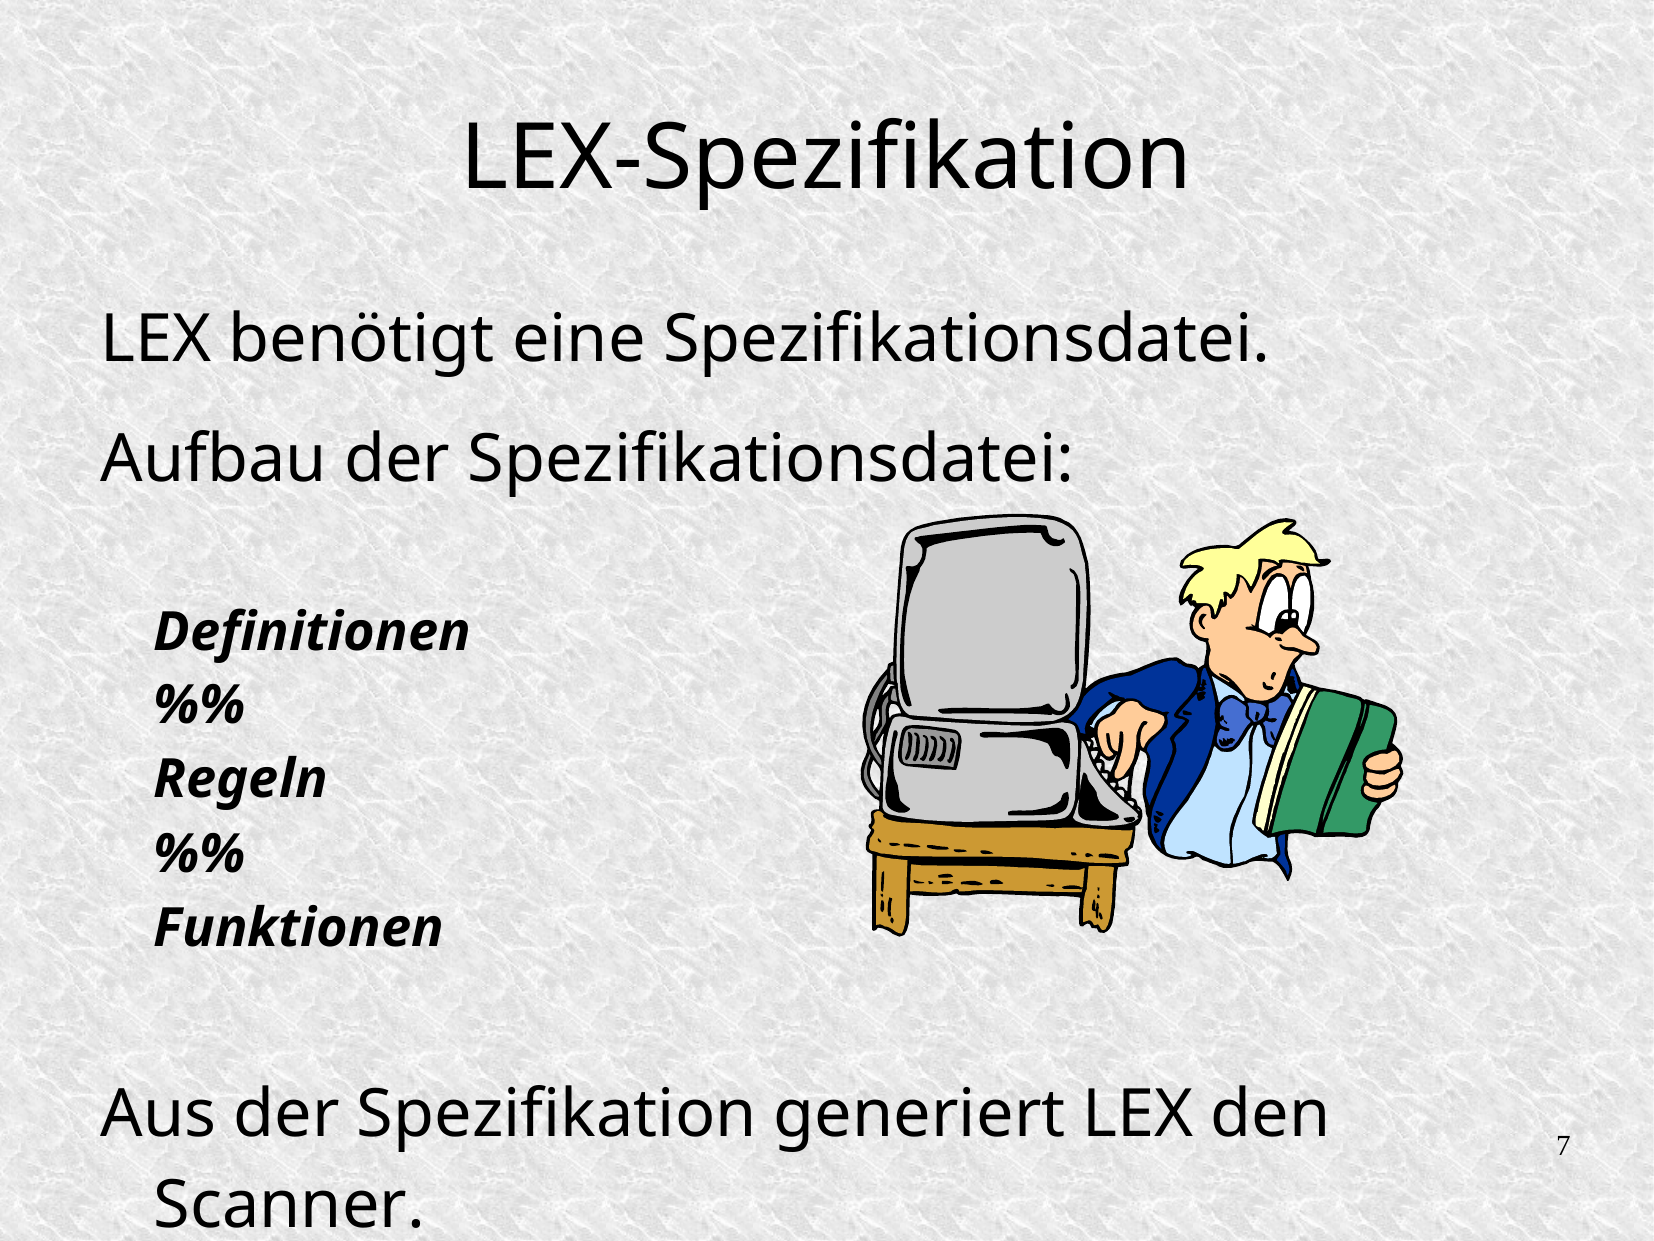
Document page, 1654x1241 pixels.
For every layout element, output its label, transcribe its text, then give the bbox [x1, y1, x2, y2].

list LEX benötigt eine Spezifikationsdatei. Aufbau der Spezifikationsdatei: Definitionen %% Regeln %% Funktionen Aus der Spezifikation generiert LEX den Scanner. [82, 290, 1571, 1109]
title LEX-Spezifikation [82, 49, 1571, 257]
picture [0, 0, 1654, 1241]
